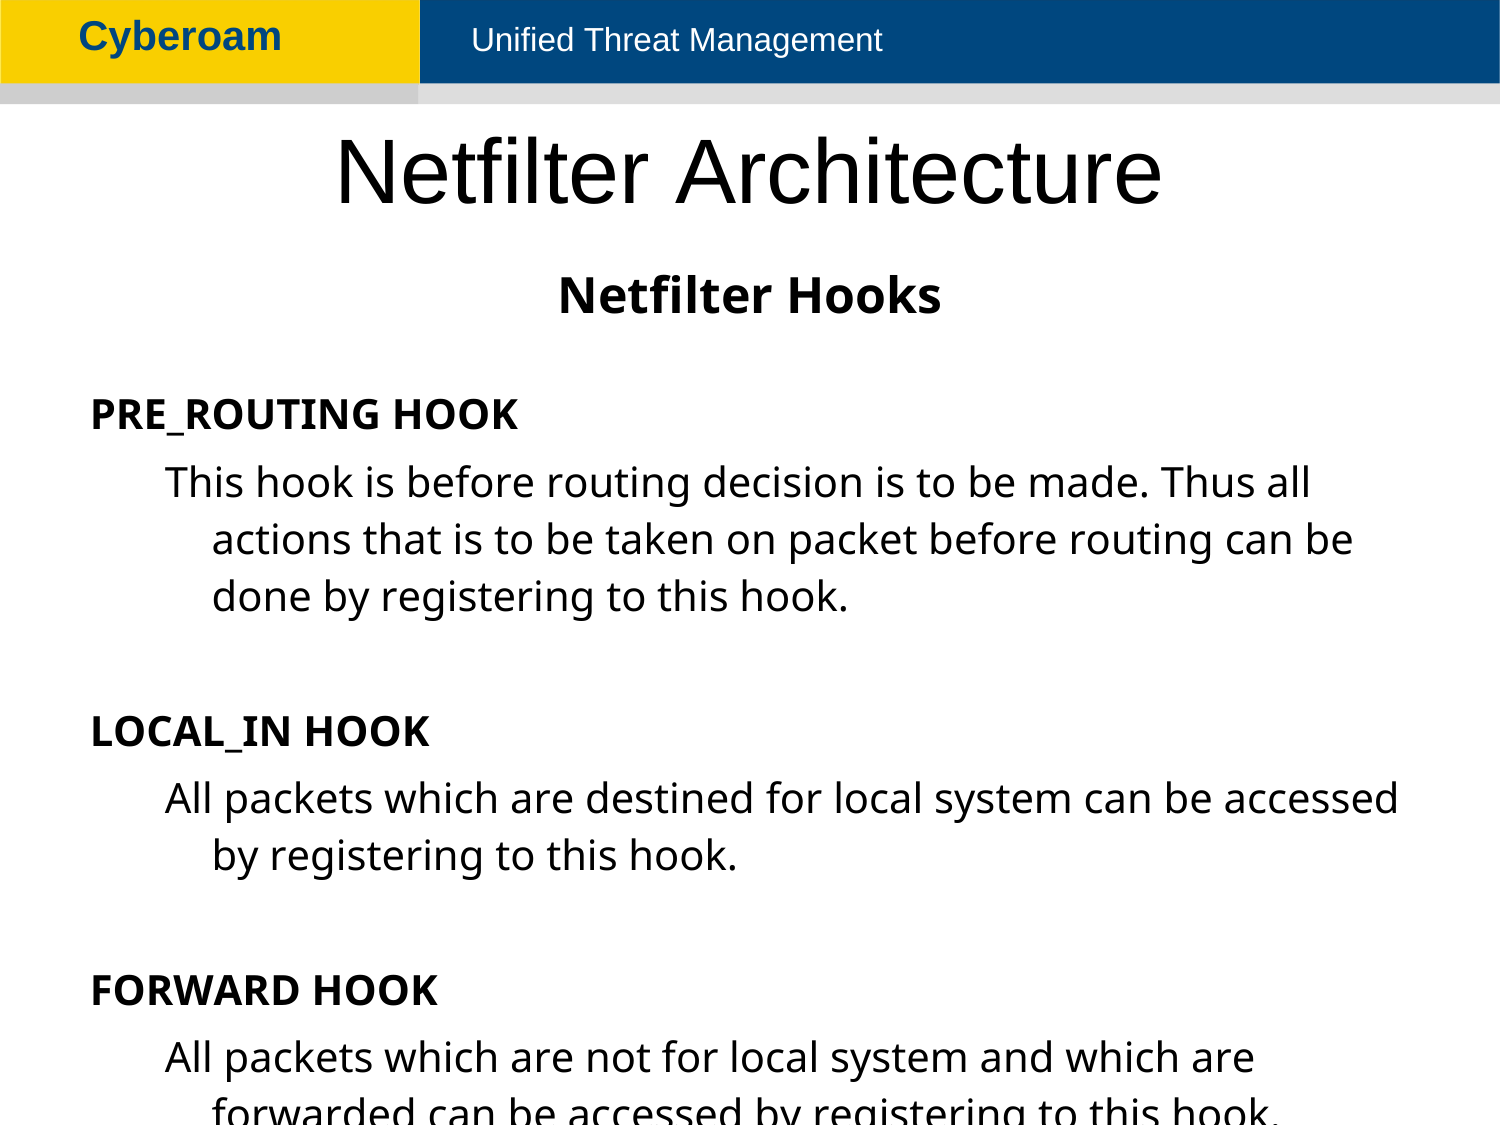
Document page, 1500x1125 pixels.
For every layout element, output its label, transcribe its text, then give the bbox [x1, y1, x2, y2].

title Netfilter Architecture [75, 112, 1426, 233]
list Netfilter Hooks PRE_ROUTING HOOK This hook is before routing decision is to be made. Thus all actions that is to be taken on packet before routing can be done by registering to this hook. LOCAL_IN HOOK All packets which are destined for local system can be accessed by registering to this hook. FORWARD HOOK All packets which are not for local system and which are forwarded can be accessed by registering to this hook. [75, 262, 1426, 1073]
picture [0, 0, 1500, 83]
